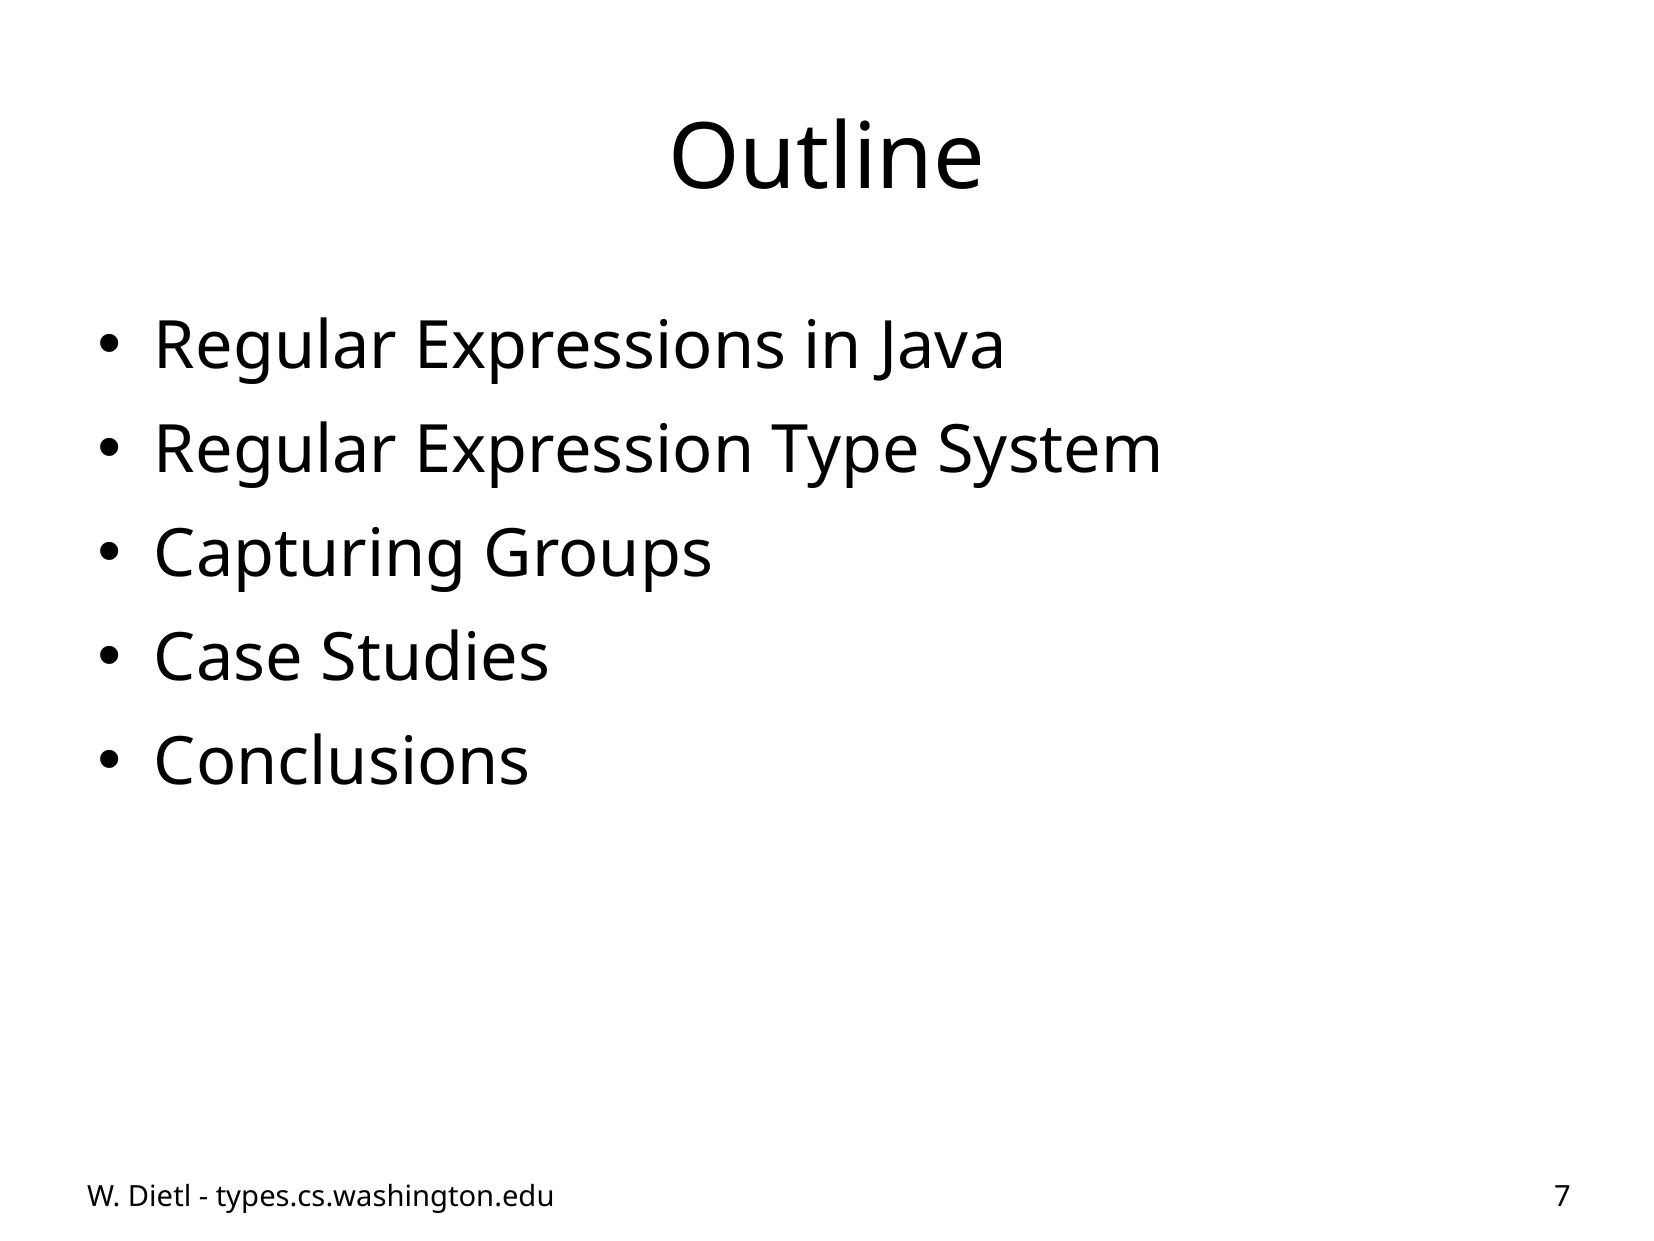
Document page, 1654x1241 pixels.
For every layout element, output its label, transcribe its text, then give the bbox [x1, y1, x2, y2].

title Outline [82, 49, 1571, 257]
list Regular Expressions in Java Regular Expression Type System Capturing Groups Case Studies Conclusions [82, 289, 1571, 1108]
